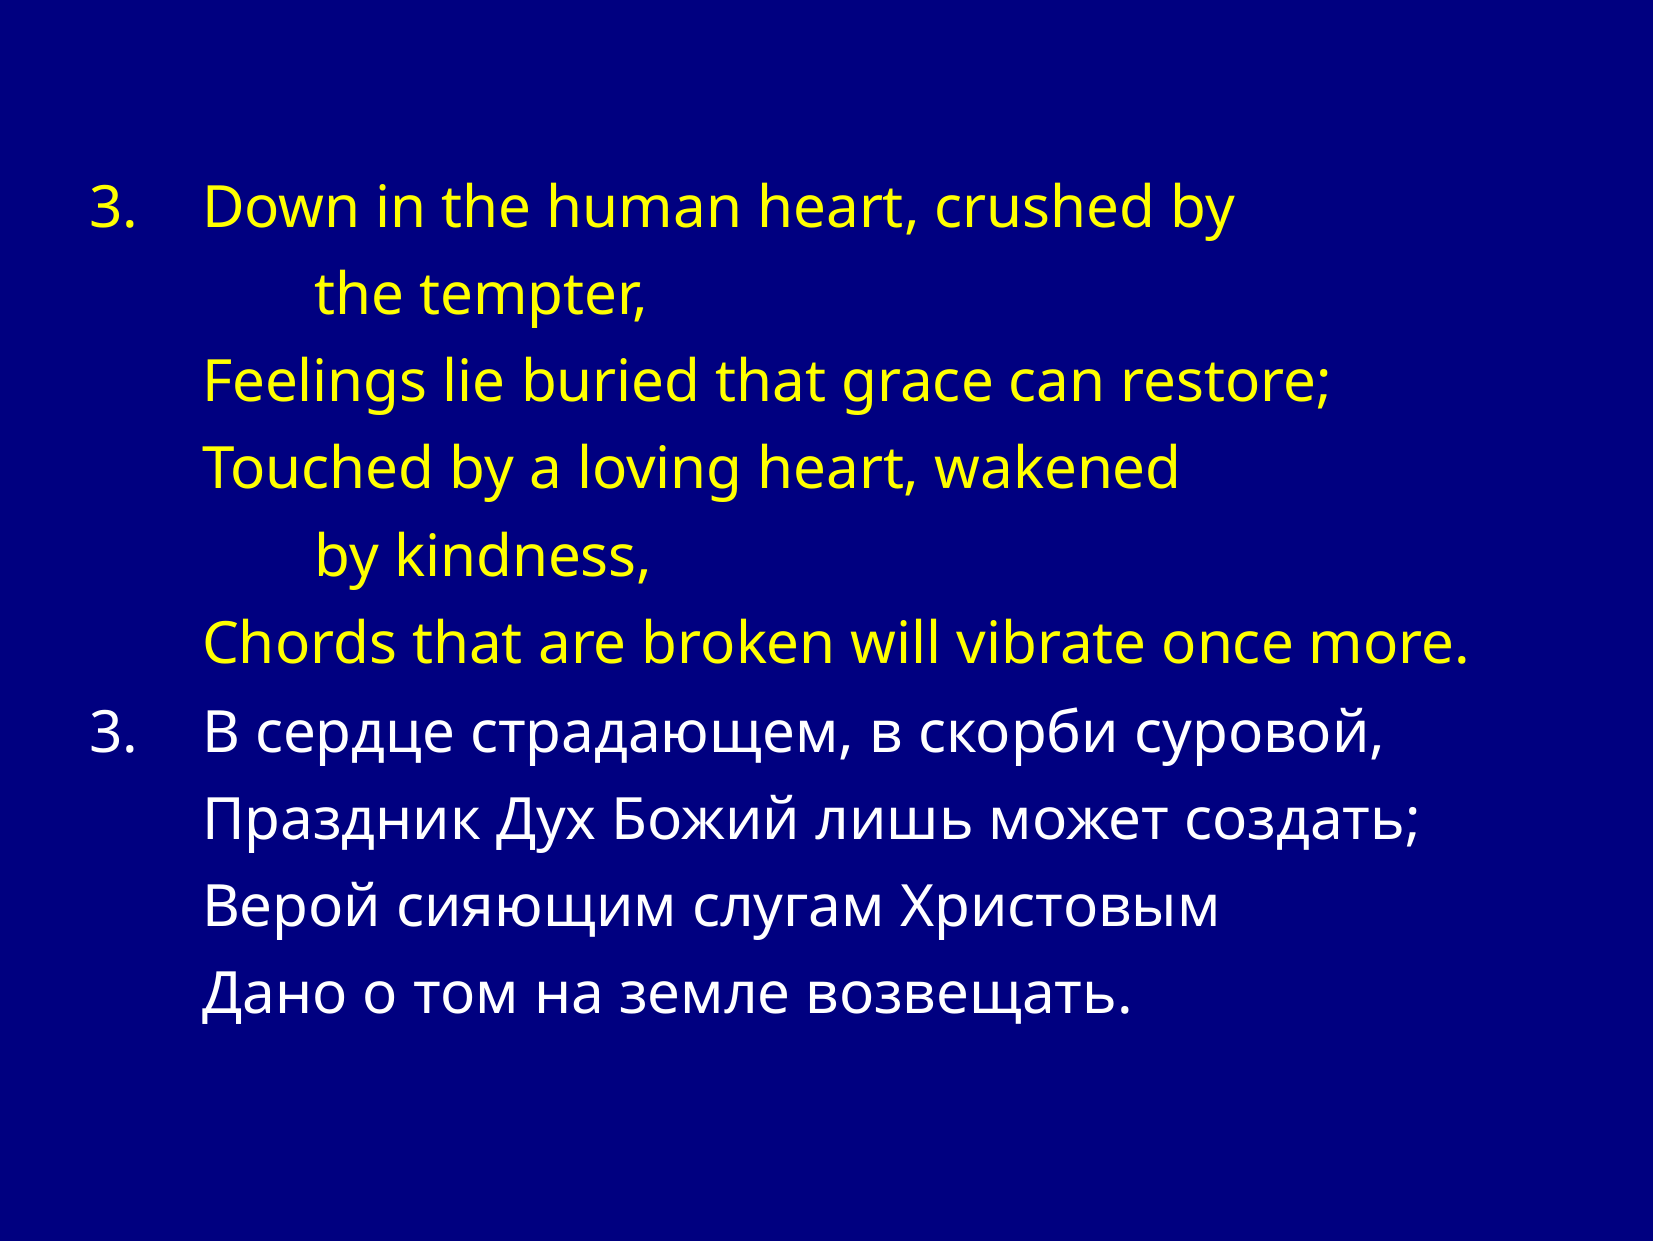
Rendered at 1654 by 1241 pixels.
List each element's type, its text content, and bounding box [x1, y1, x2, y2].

text_box 3. Down in the human heart, crushed by the tempter, Feelings lie buried that grace can restore; Touched by a loving heart, wakened by kindness, Chords that are broken will vibrate once more. [75, 150, 1653, 638]
text_box 3. В сердце страдающем, в скорби суровой, Праздник Дух Божий лишь может создать; Верой сияющим слугам Христовым Дано о том на земле возвещать. [75, 675, 1576, 1163]
